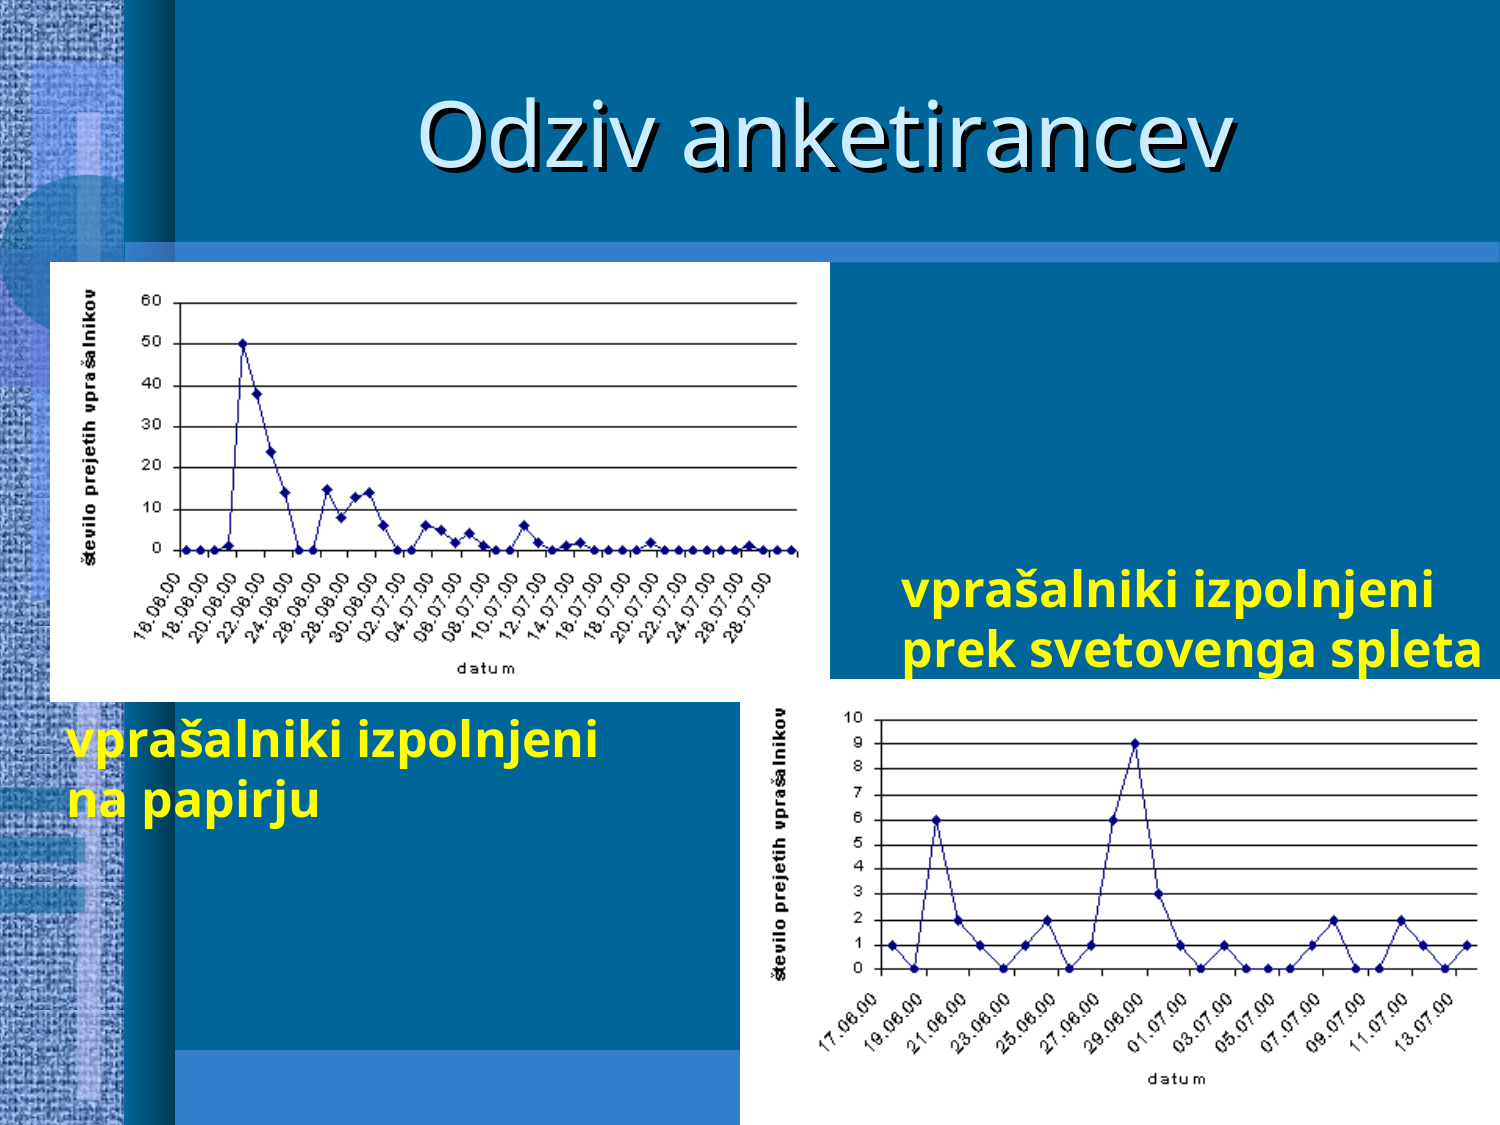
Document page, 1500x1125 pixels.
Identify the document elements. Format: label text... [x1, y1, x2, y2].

title Odziv anketirancev [187, 37, 1463, 225]
picture [0, 262, 1500, 1125]
picture [0, 0, 123, 249]
text_box vprašalniki izpolnjeni na papirju [51, 699, 615, 836]
text_box vprašalniki izpolnjeni prek svetovenga spleta [887, 549, 1500, 686]
